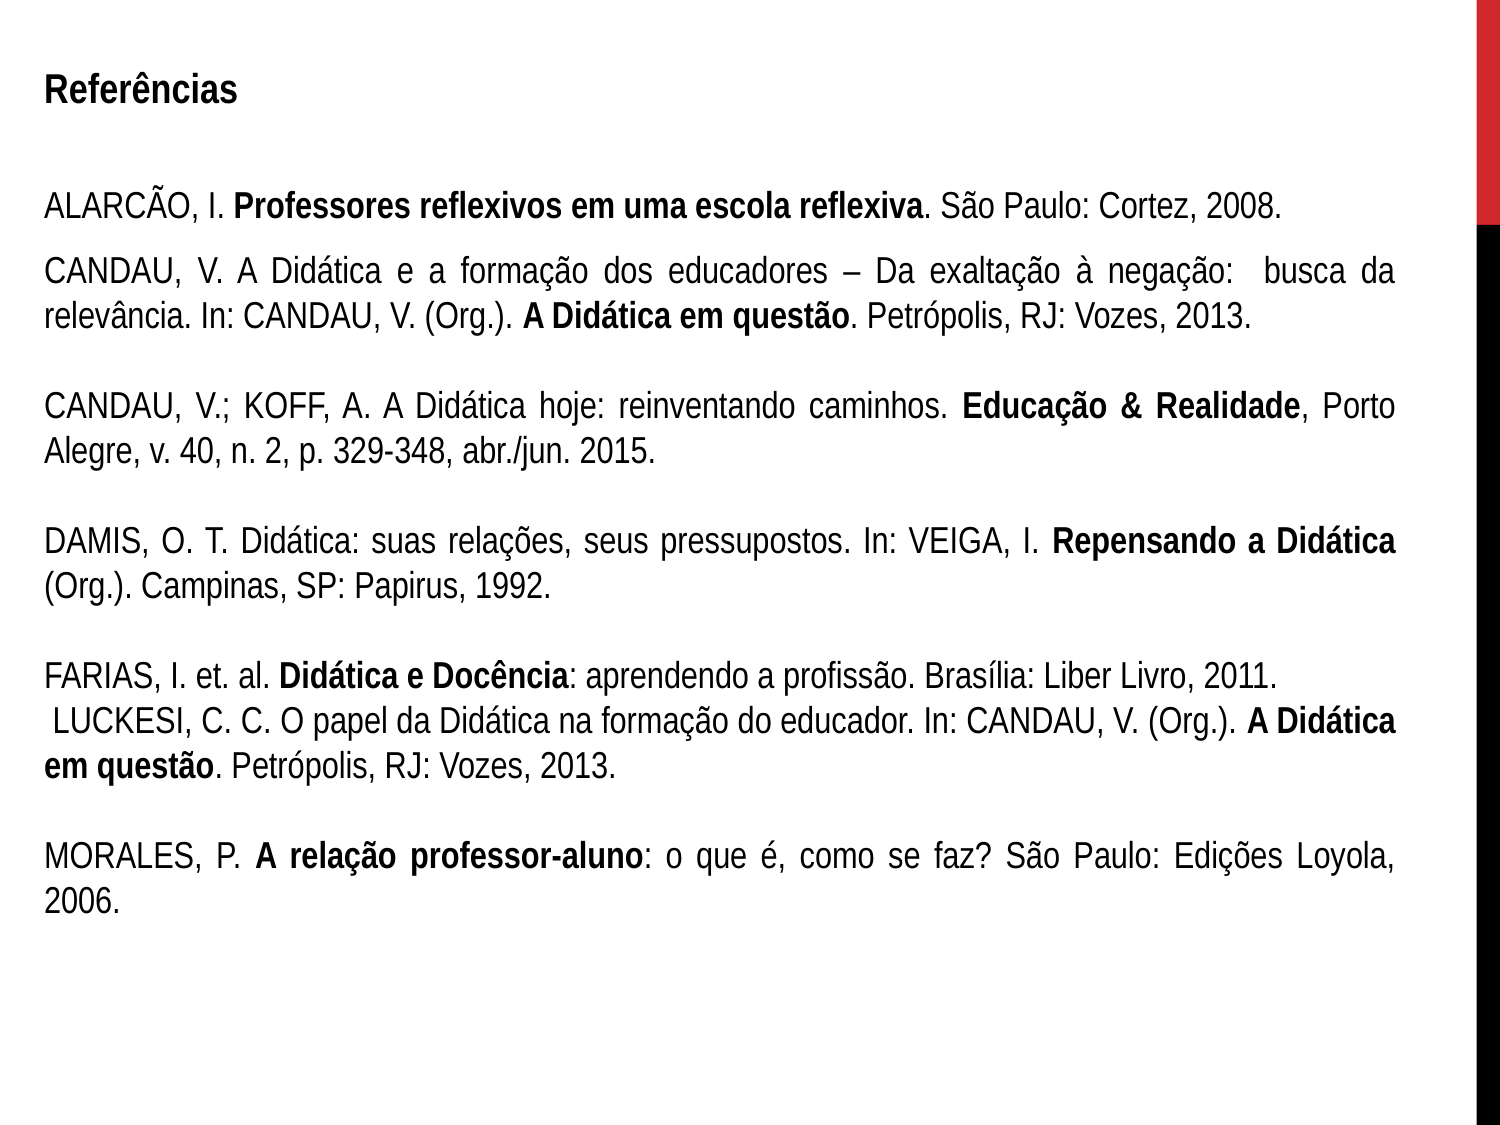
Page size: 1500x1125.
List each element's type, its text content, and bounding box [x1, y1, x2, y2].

text_box Referências [29, 54, 1329, 166]
text_box ALARCÃO, I. Professores reflexivos em uma escola reflexiva. São Paulo: Cortez, 2008. CANDAU, V. A Didática e a formação dos educadores – Da exaltação à negação: busca da relevância. In: CANDAU, V. (Org.). A Didática em questão. Petrópolis, RJ: Vozes, 2013. CANDAU, V.; KOFF, A. A Didática hoje: reinventando caminhos. Educação & Realidade, Porto Alegre, v. 40, n. 2, p. 329-348, abr./jun. 2015. DAMIS, O. T. Didática: suas relações, seus pressupostos. In: VEIGA, I. Repensando a Didática (Org.). Campinas, SP: Papirus, 1992. FARIAS, I. et. al. Didática e Docência: aprendendo a profissão. Brasília: Liber Livro, 2011. LUCKESI, C. C. O papel da Didática na formação do educador. In: CANDAU, V. (Org.). A Didática em questão. Petrópolis, RJ: Vozes, 2013. MORALES, P. A relação professor-aluno: o que é, como se faz? São Paulo: Edições Loyola, 2006. [29, 166, 1411, 974]
